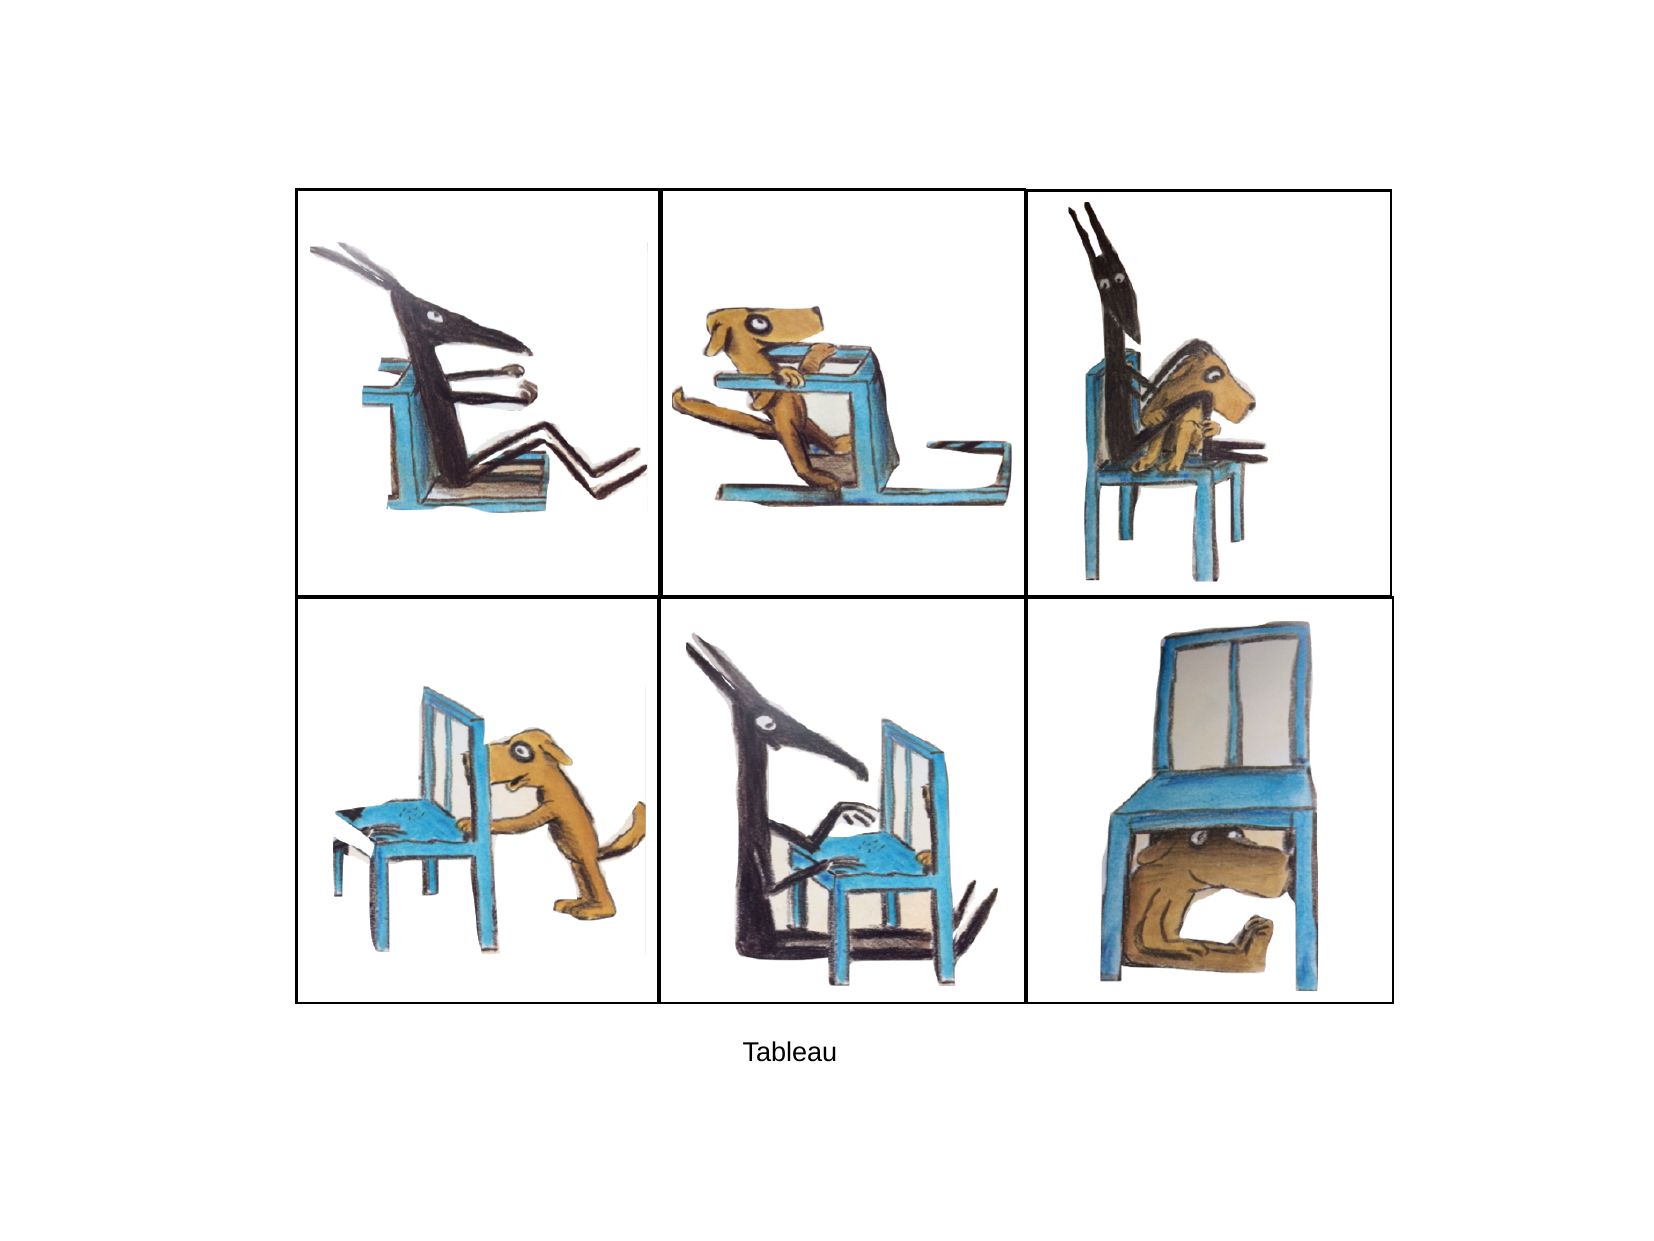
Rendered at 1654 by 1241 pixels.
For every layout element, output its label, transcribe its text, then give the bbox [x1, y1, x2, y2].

text_box Tableau [727, 1029, 981, 1075]
picture [295, 188, 1394, 1004]
